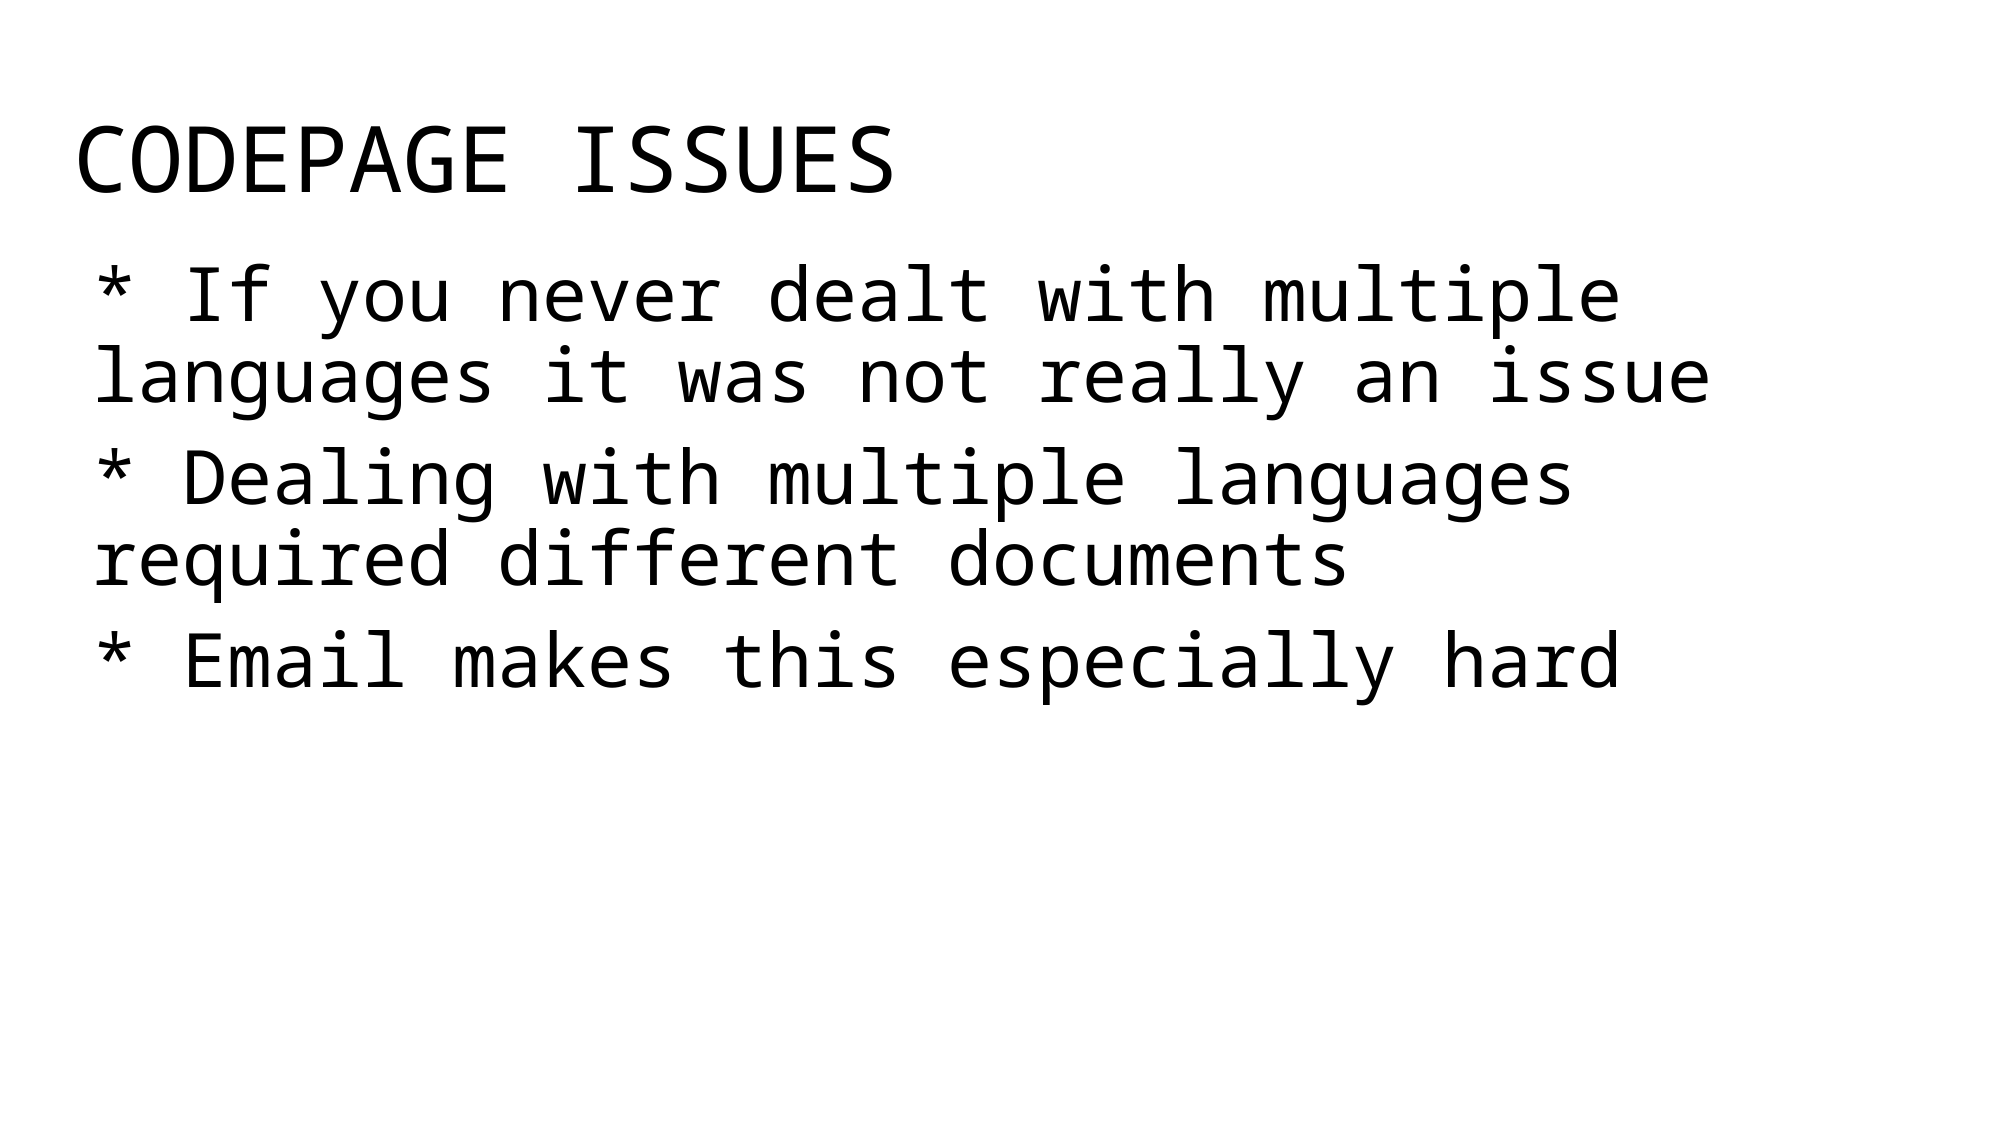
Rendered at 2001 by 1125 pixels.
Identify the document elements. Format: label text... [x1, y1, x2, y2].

title CODEPAGE ISSUES [59, 54, 1645, 272]
list * If you never dealt with multiple languages it was not really an issue * Dealing with multiple languages required different documents * Email makes this especially hard [77, 249, 1941, 1125]
